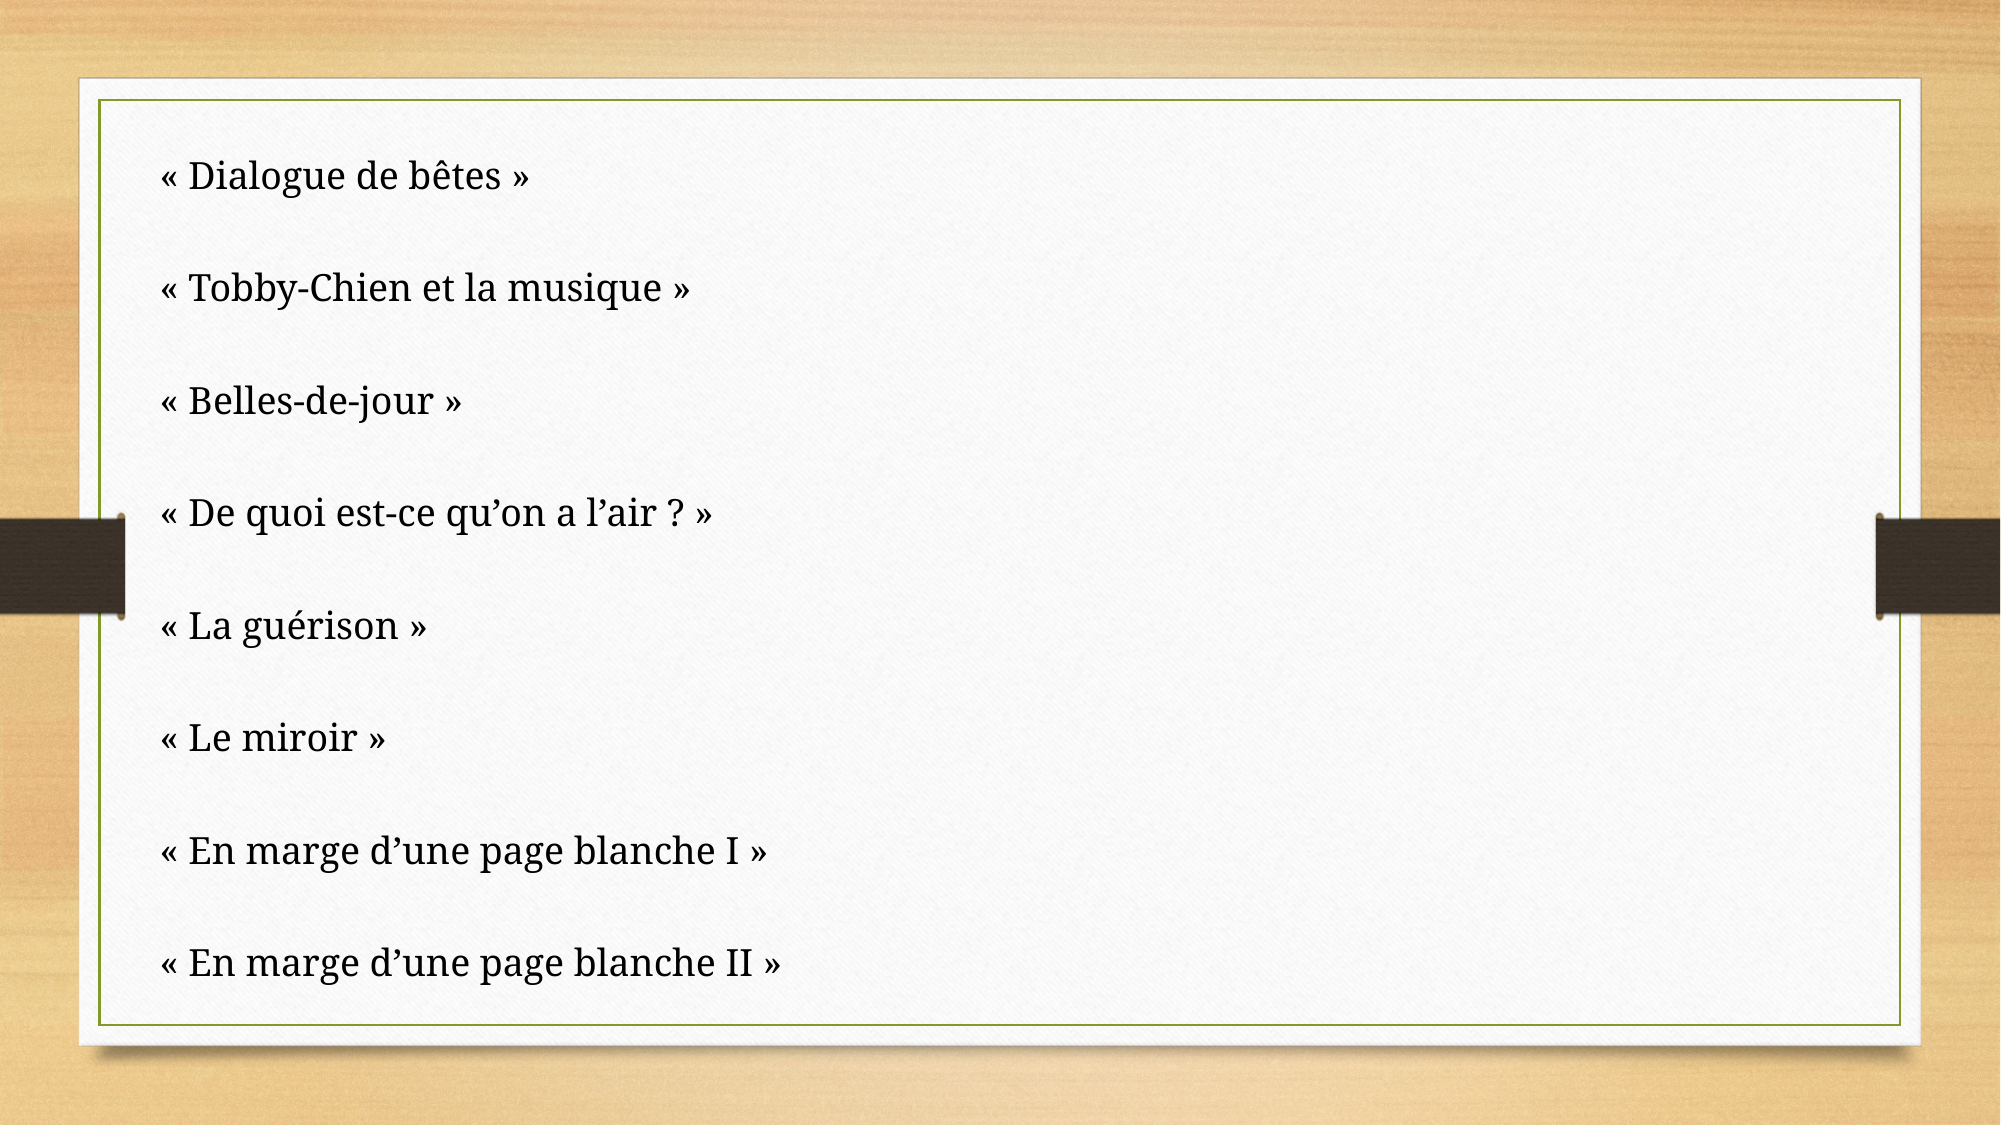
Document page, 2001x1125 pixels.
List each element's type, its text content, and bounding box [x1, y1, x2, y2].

text_box « Dialogue de bêtes » « Tobby-Chien et la musique » « Belles-de-jour » « De quoi est-ce qu’on a l’air ? » « La guérison » « Le miroir » « En marge d’une page blanche I » « En marge d’une page blanche II » [145, 77, 1145, 992]
